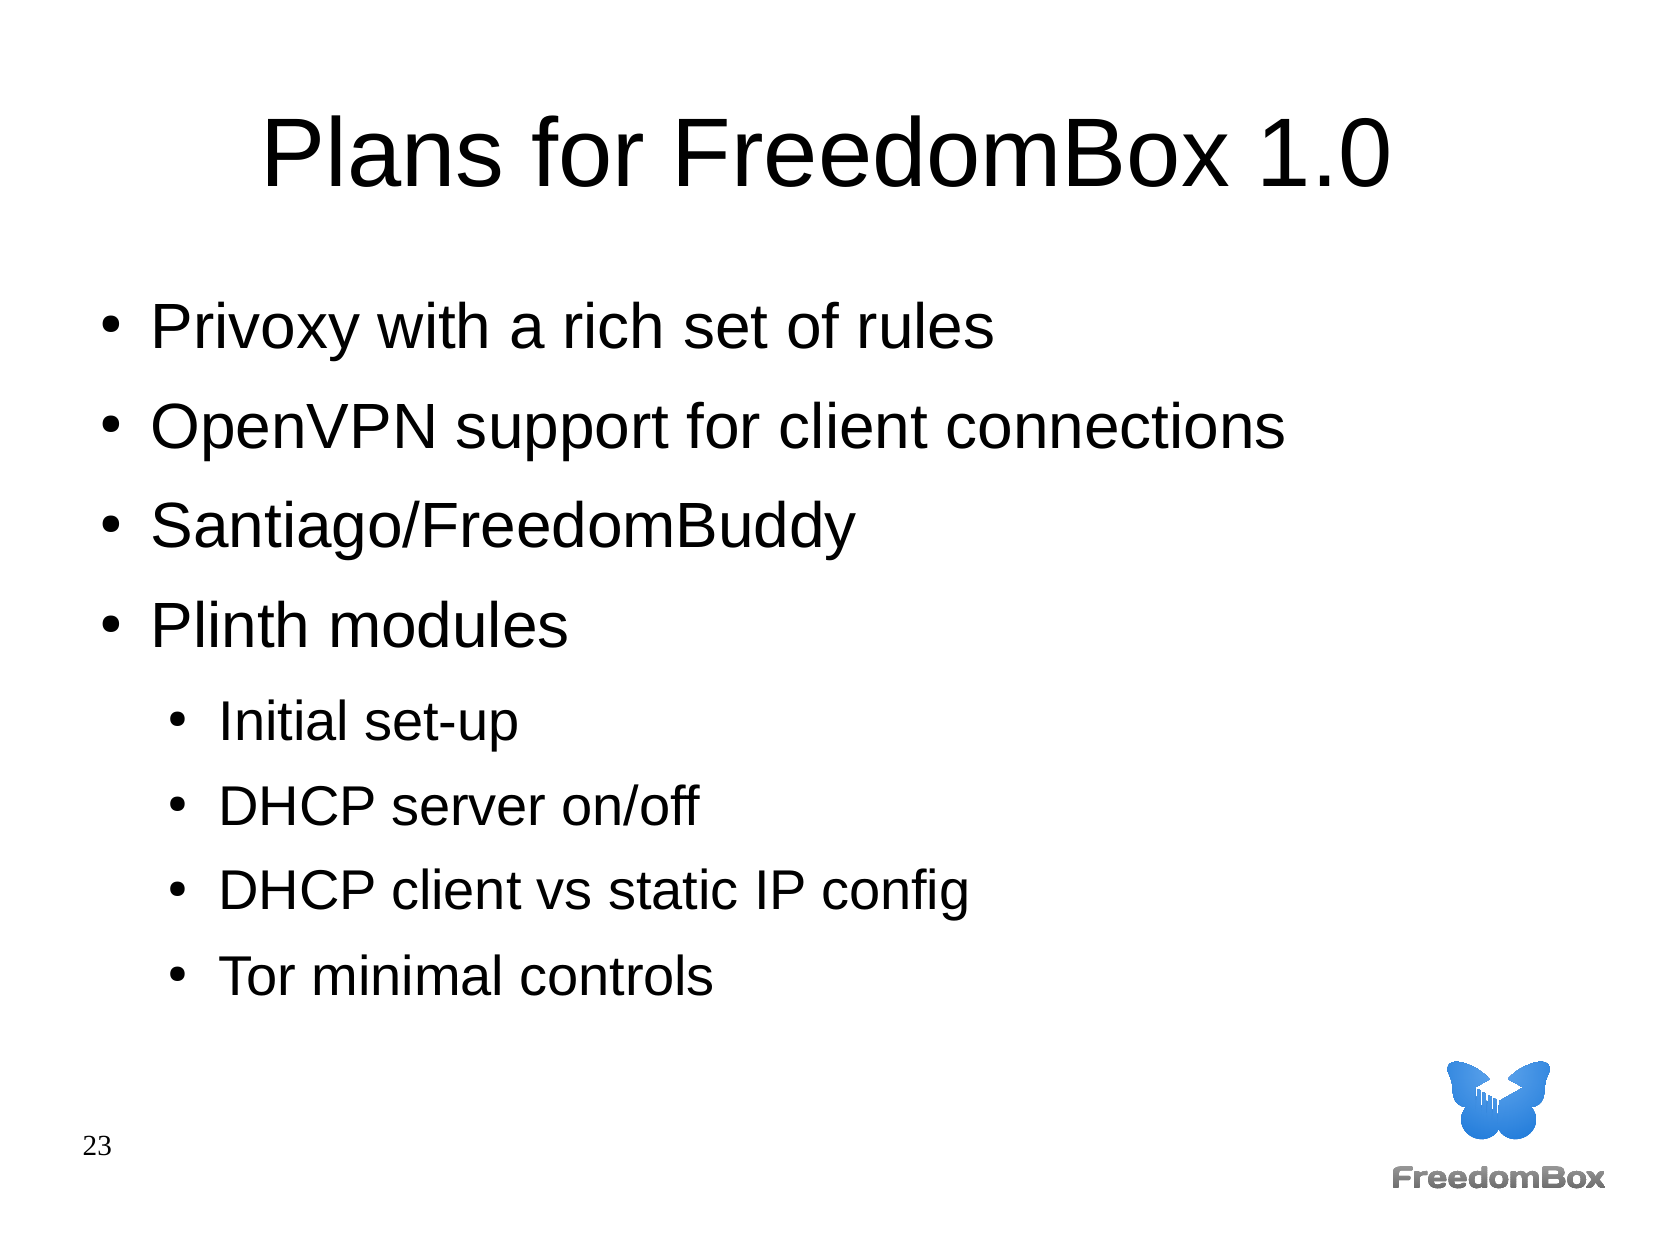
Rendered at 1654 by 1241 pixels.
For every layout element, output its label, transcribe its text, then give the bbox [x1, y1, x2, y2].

title Plans for FreedomBox 1.0 [82, 49, 1571, 257]
list Privoxy with a rich set of rules OpenVPN support for client connections Santiago/FreedomBuddy Plinth modules Initial set-up DHCP server on/off DHCP client vs static IP config Tor minimal controls [82, 290, 1571, 1010]
